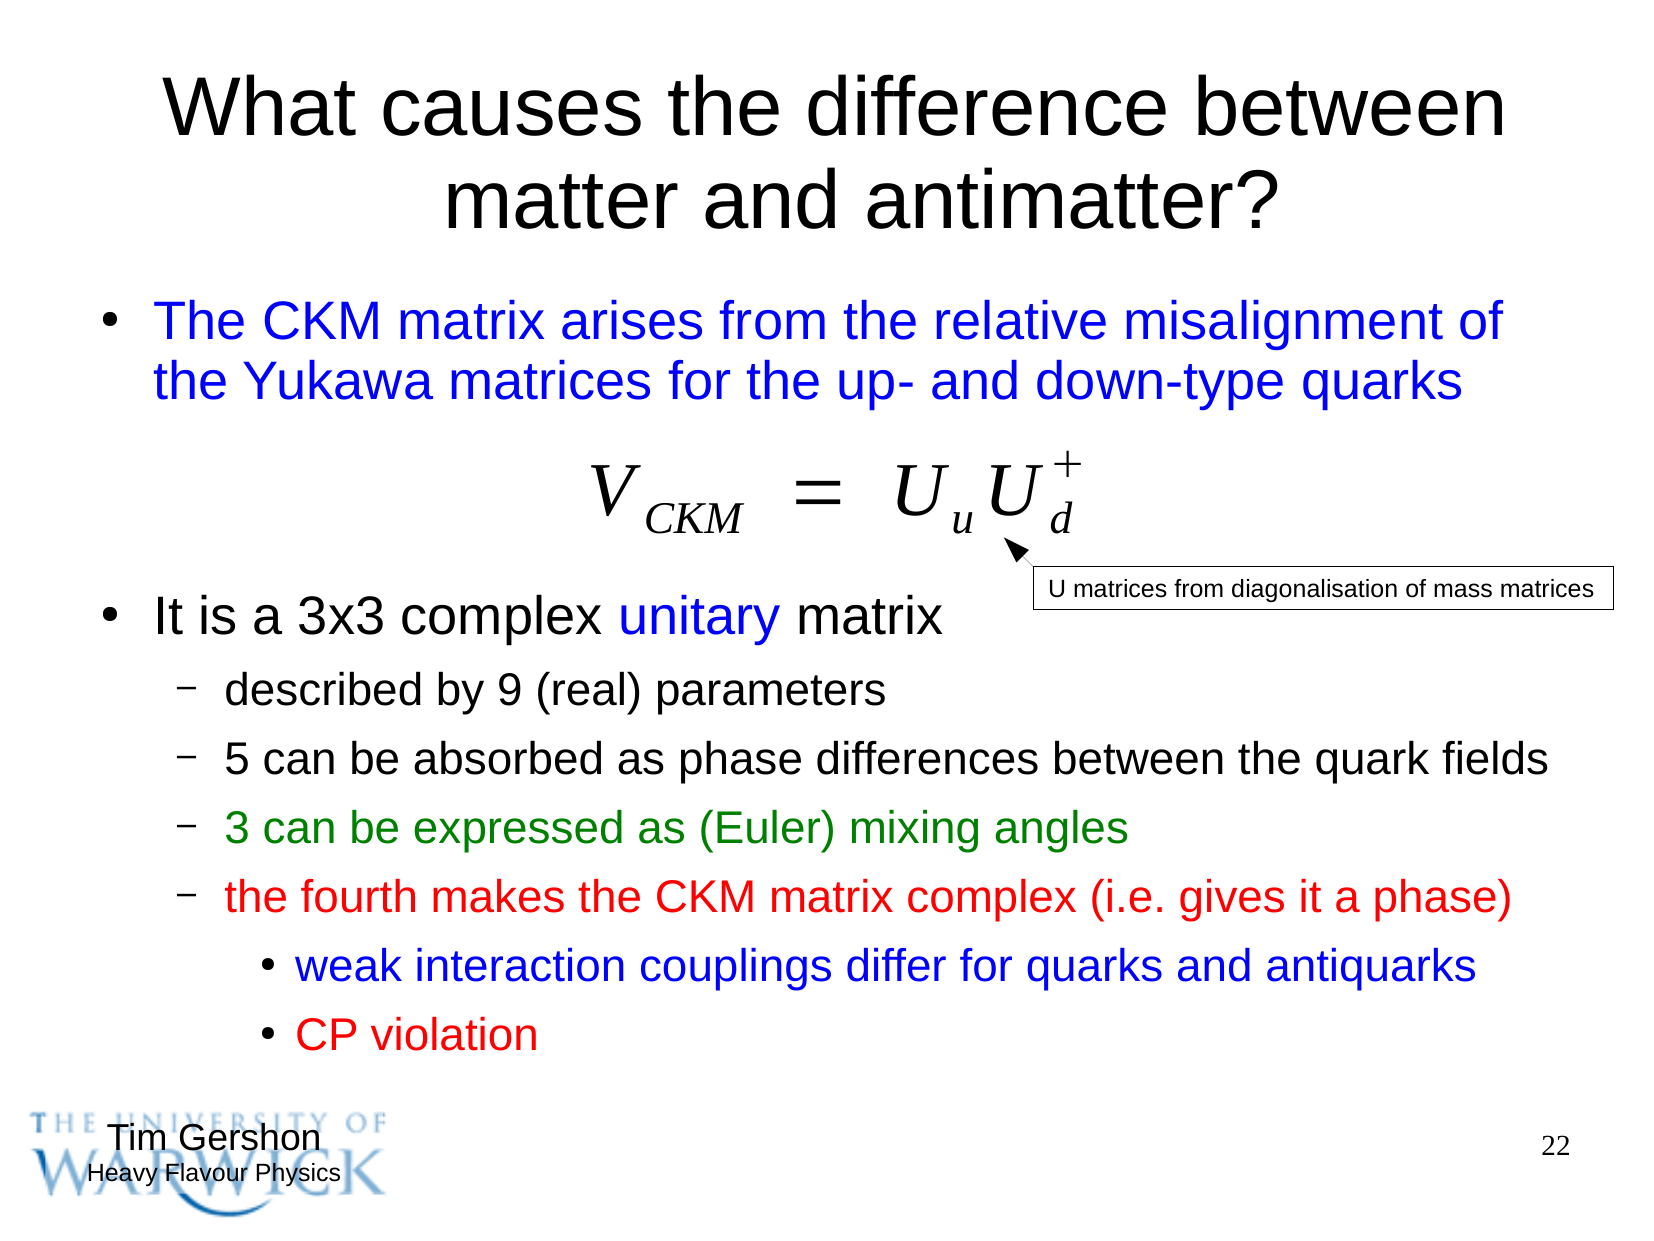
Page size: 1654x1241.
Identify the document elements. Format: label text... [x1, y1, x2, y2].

list The CKM matrix arises from the relative misalignment of the Yukawa matrices for the up- and down-type quarks It is a 3x3 complex unitary matrix described by 9 (real) parameters 5 can be absorbed as phase differences between the quark fields 3 can be expressed as (Euler) mixing angles the fourth makes the CKM matrix complex (i.e. gives it a phase) weak interaction couplings differ for quarks and antiquarks CP violation [82, 290, 1571, 1094]
chart [568, 436, 1105, 542]
text_box Tim Gershon Heavy Flavour Physics [45, 1108, 383, 1194]
title What causes the difference between matter and antimatter? [82, 56, 1571, 250]
text_box U matrices from diagonalisation of mass matrices [1033, 566, 1614, 610]
picture [19, 1106, 406, 1232]
